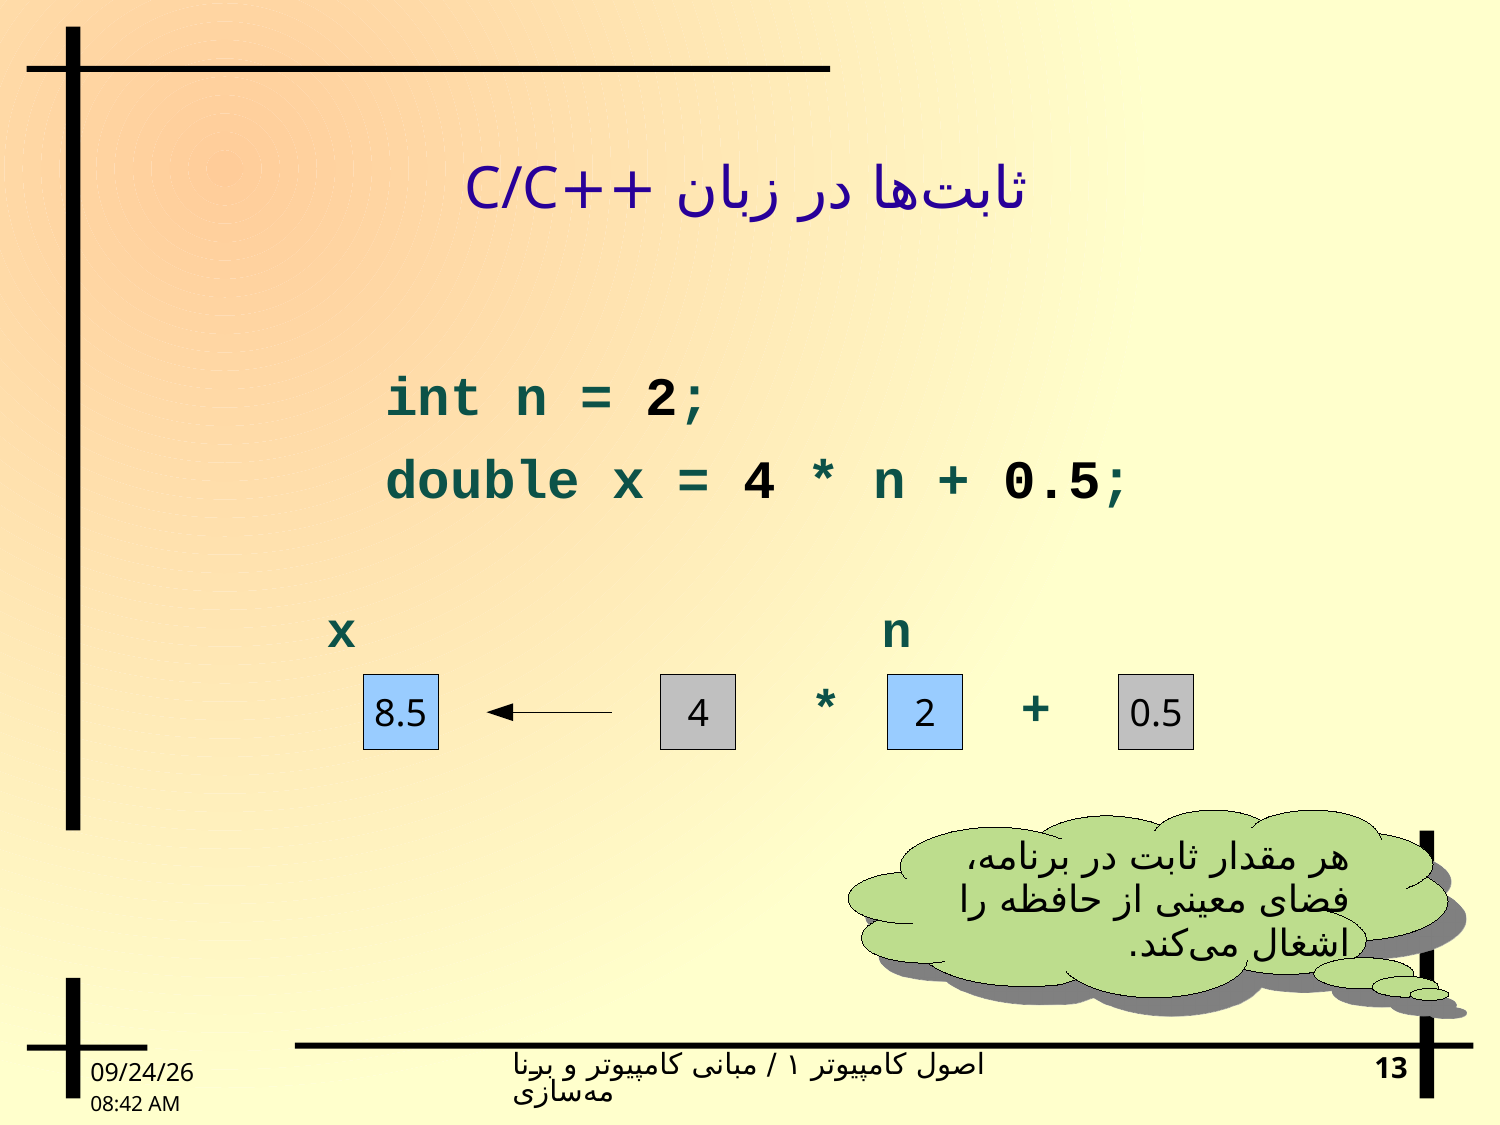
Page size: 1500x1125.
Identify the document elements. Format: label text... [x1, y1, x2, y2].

text_box 0.5 [1118, 674, 1194, 750]
list x [273, 605, 456, 663]
text_box 8.5 [363, 674, 439, 750]
list * + [758, 683, 1128, 741]
text_box 2 [887, 674, 963, 683]
list n [828, 605, 974, 663]
text_box 4 [660, 674, 736, 750]
list int n = 2; double x = 4 * n + 0.5; [332, 370, 1147, 516]
text_box هر مقدار ثابت در برنامه، فضای معینی از حافظه را اشغال می‌کند. [848, 810, 1449, 1001]
text_box 2 [887, 741, 963, 750]
title ثابت‌ها در زبان ++C/C [131, 126, 1361, 246]
